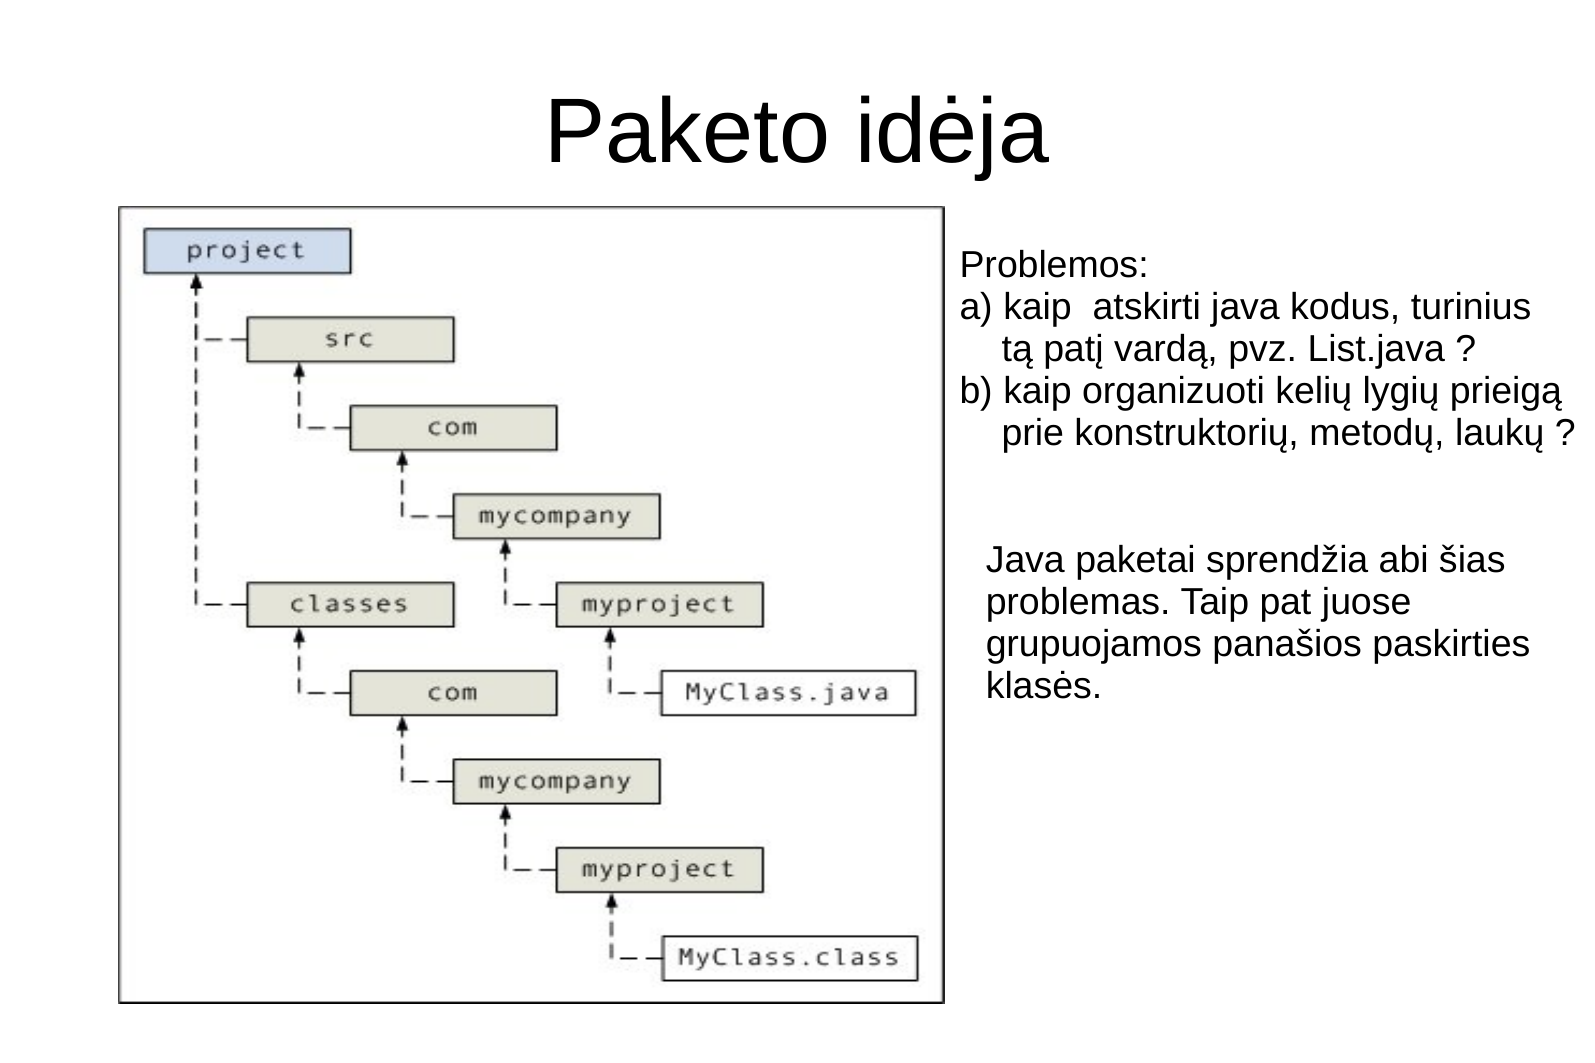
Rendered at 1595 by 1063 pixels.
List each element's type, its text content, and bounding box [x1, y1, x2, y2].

text_box Problemos: a) kaip atskirti java kodus, turinius tą patį vardą, pvz. List.java ? b) kaip organizuoti kelių lygių prieigą prie konstruktorių, metodų, laukų ? [944, 236, 1591, 462]
title Paketo idėja [79, 49, 1515, 213]
text_box Java paketai sprendžia abi šias problemas. Taip pat juose grupuojamos panašios paskirties klasės. [970, 531, 1546, 715]
picture [118, 206, 945, 1004]
